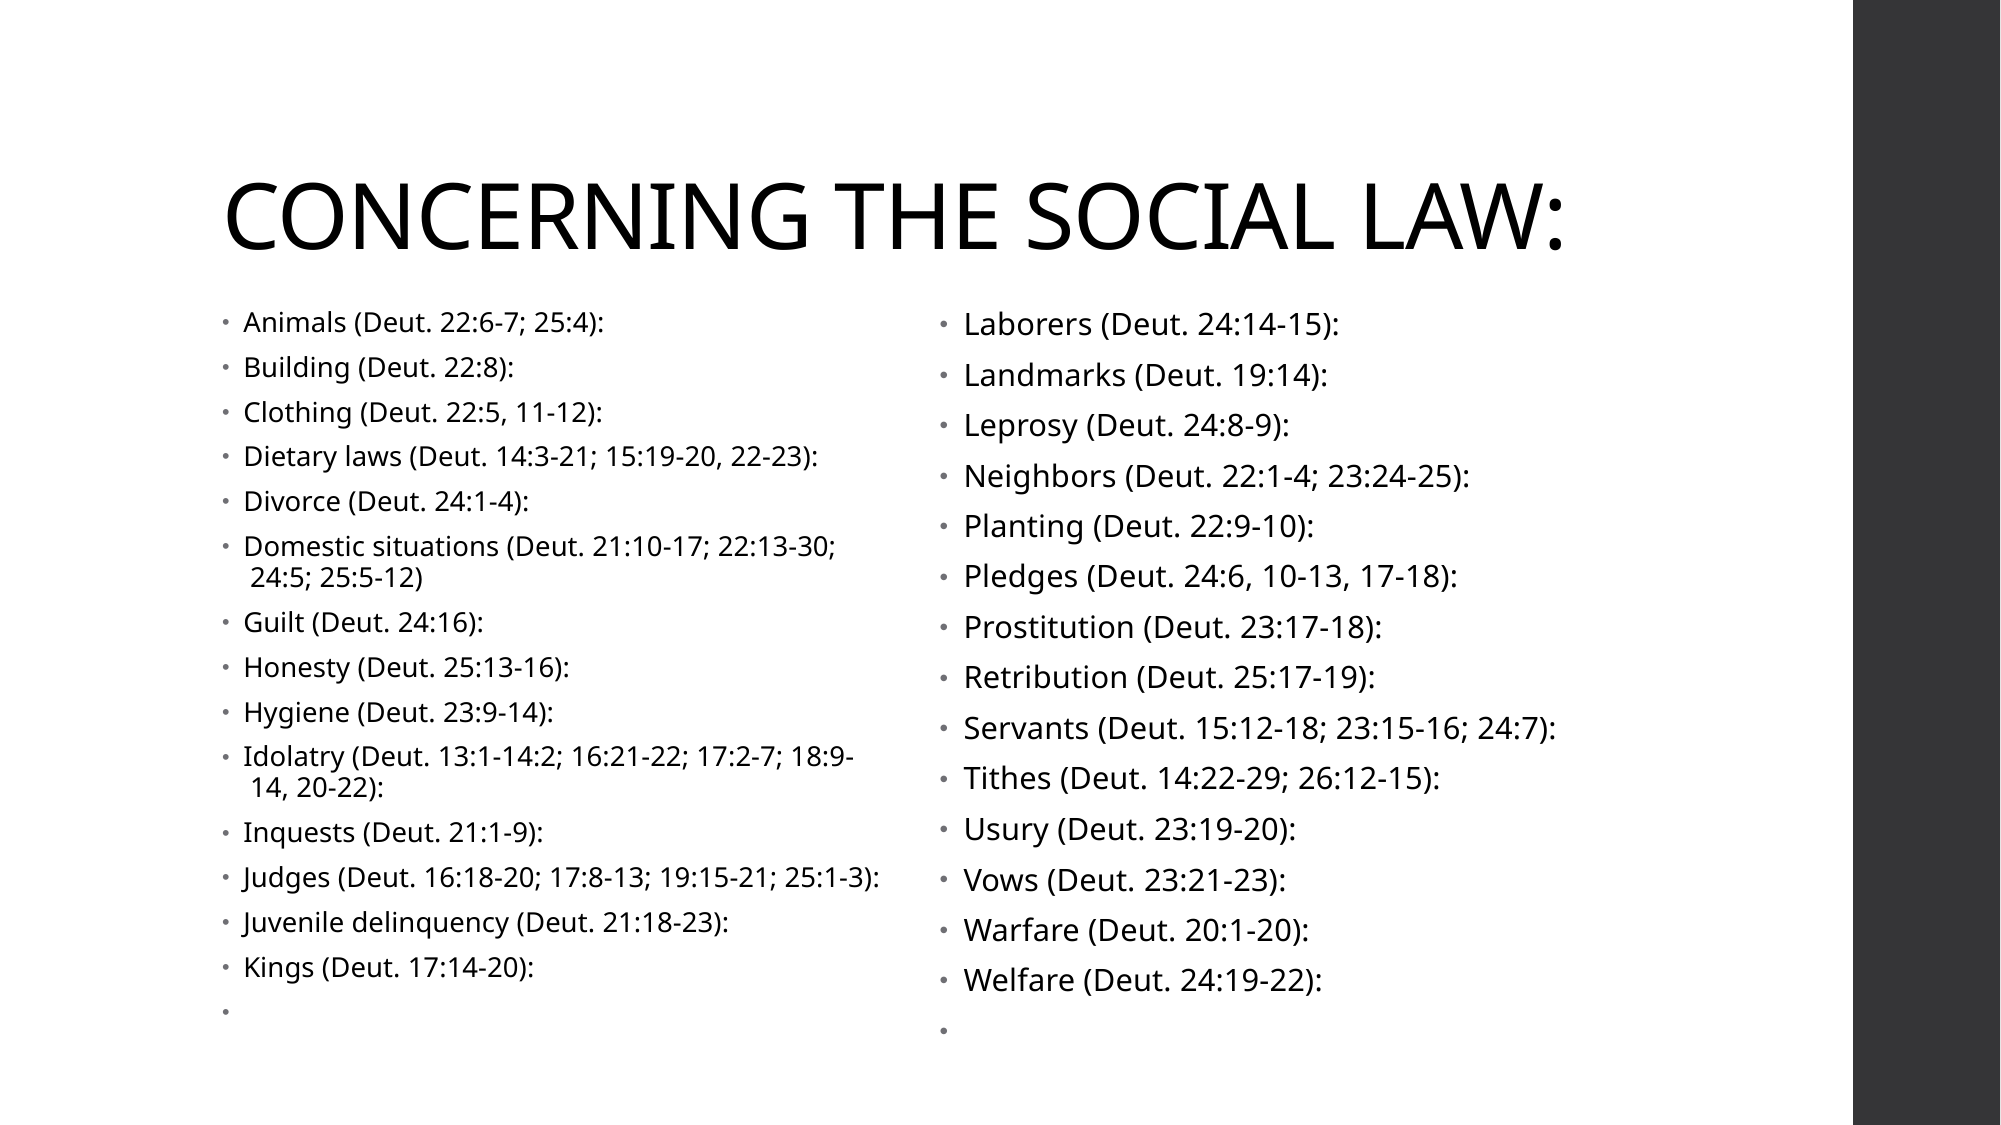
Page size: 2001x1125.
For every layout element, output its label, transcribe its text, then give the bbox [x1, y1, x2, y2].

list Laborers (Deut. 24:14-15): Landmarks (Deut. 19:14): Leprosy (Deut. 24:8-9): Neighbors (Deut. 22:1-4; 23:24-25): Planting (Deut. 22:9-10): Pledges (Deut. 24:6, 10-13, 17-18): Prostitution (Deut. 23:17-18): Retribution (Deut. 25:17-19): Servants (Deut. 15:12-18; 23:15-16; 24:7): Tithes (Deut. 14:22-29; 26:12-15): Usury (Deut. 23:19-20): Vows (Deut. 23:21-23): Warfare (Deut. 20:1-20): Welfare (Deut. 24:19-22): [924, 299, 1617, 1014]
title CONCERNING THE SOCIAL LAW: [206, 60, 1797, 278]
list Animals (Deut. 22:6-7; 25:4): Building (Deut. 22:8): Clothing (Deut. 22:5, 11-12): Dietary laws (Deut. 14:3-21; 15:19-20, 22-23): Divorce (Deut. 24:1-4): Domestic situations (Deut. 21:10-17; 22:13-30; 24:5; 25:5-12) Guilt (Deut. 24:16): Honesty (Deut. 25:13-16): Hygiene (Deut. 23:9-14): Idolatry (Deut. 13:1-14:2; 16:21-22; 17:2-7; 18:9-14, 20-22): Inquests (Deut. 21:1-9): Judges (Deut. 16:18-20; 17:8-13; 19:15-21; 25:1-3): Juvenile delinquency (Deut. 21:18-23): Kings (Deut. 17:14-20): [207, 299, 900, 1014]
